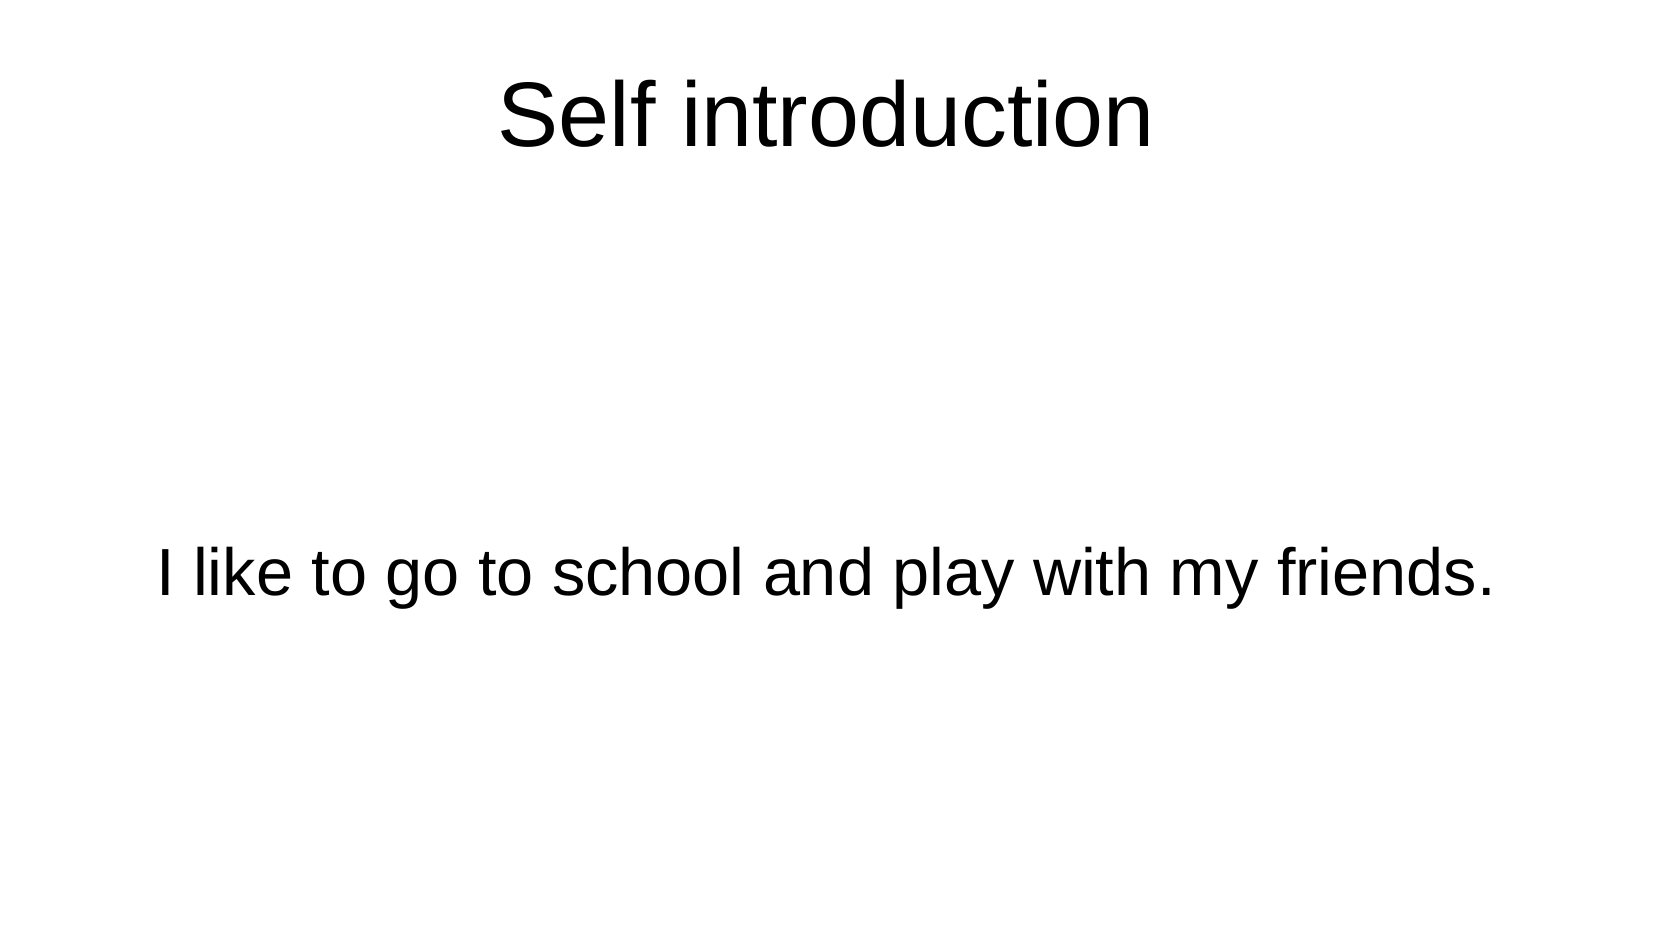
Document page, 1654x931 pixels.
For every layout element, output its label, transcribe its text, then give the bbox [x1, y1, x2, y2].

subtitle I like to go to school and play with my friends. [82, 330, 1571, 890]
title Self introduction [82, 37, 1571, 193]
